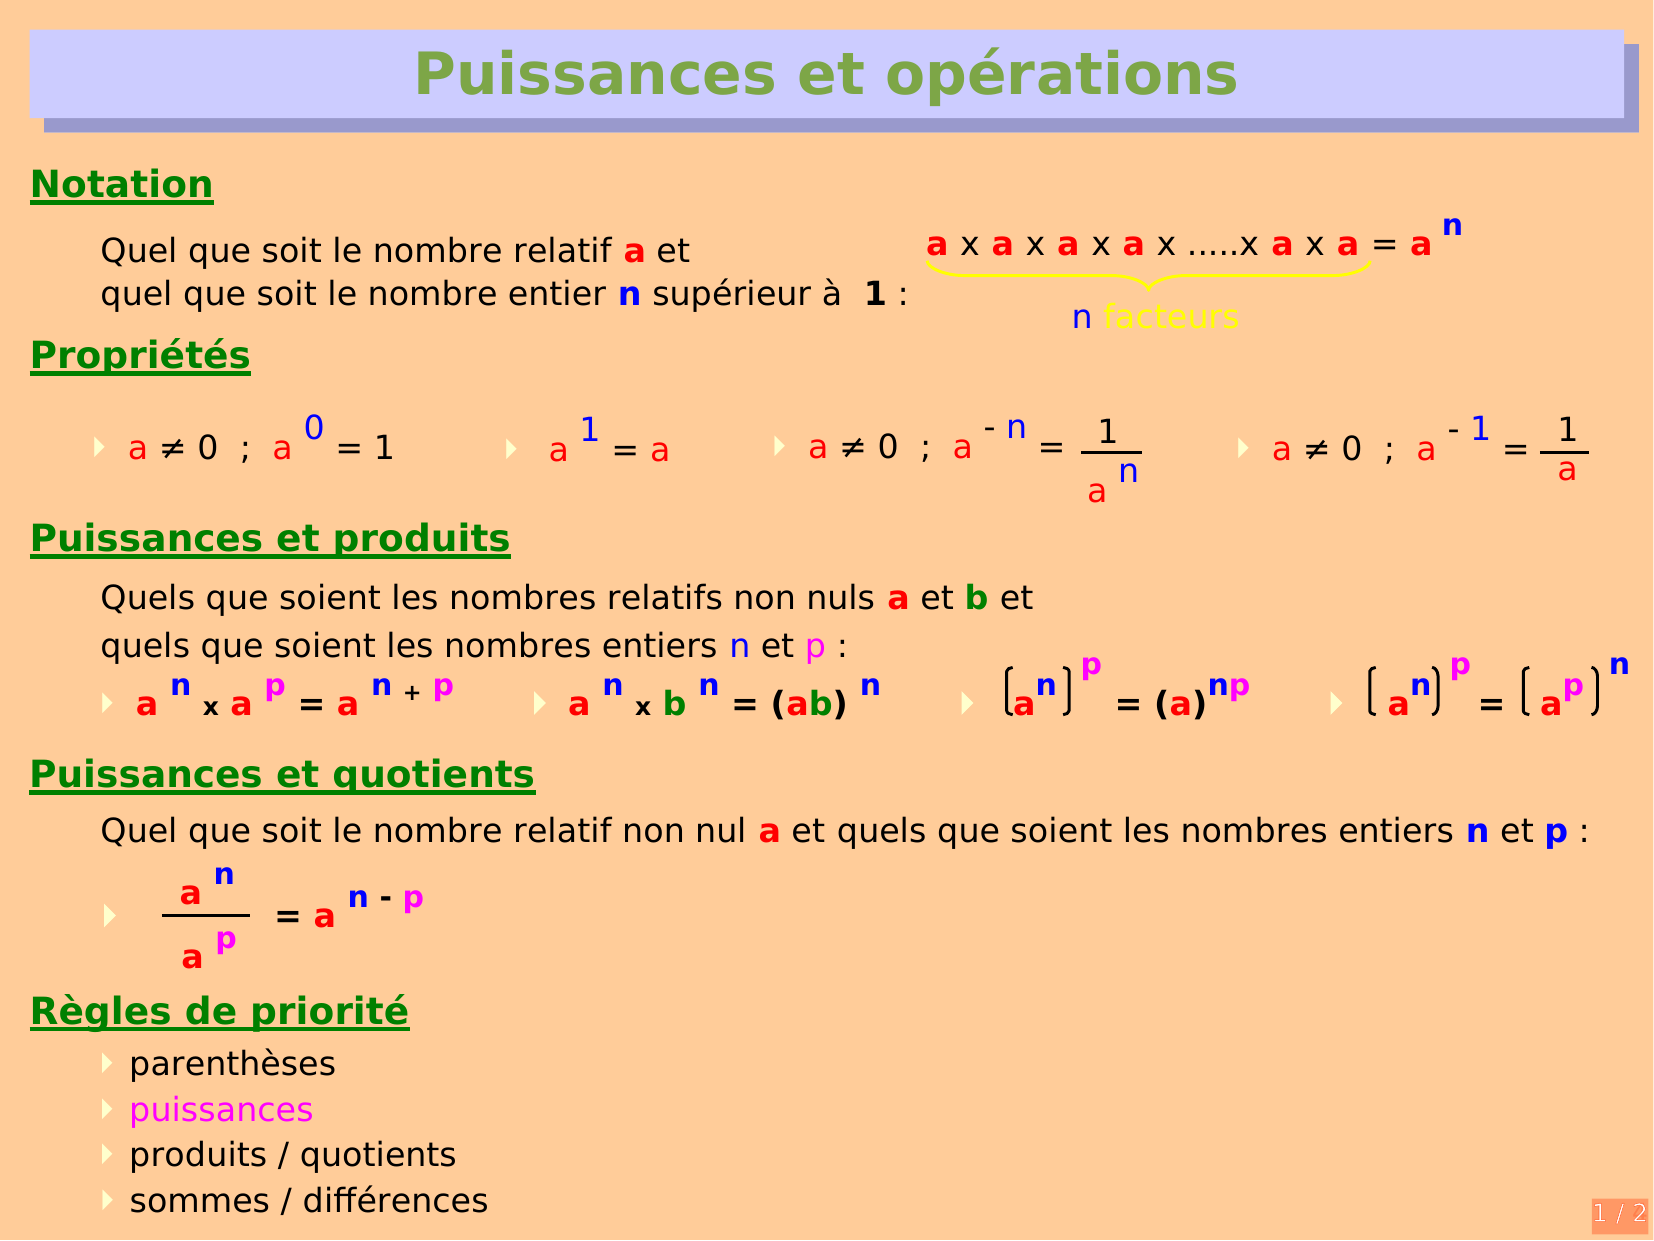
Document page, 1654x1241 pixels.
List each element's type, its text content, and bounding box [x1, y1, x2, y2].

text_box  an = (a)np [950, 667, 1253, 724]
text_box 1 a n [1087, 412, 1140, 451]
text_box quel que soit le nombre entier n supérieur à 1 : [100, 274, 910, 314]
text_box quels que soient les nombres entiers n et p : [836, 811, 1591, 851]
text_box Propriétés [29, 333, 252, 378]
text_box  sommes / différences [88, 1181, 494, 1221]
text_box 1 a [1554, 454, 1582, 489]
text_box Puissances et produits [29, 516, 512, 561]
text_box  = a n - p [79, 879, 440, 936]
text_box  produits / quotients [88, 1135, 462, 1175]
text_box Puissances et quotients [29, 752, 536, 798]
text_box  parenthèses [92, 1044, 337, 1084]
text_box p [1449, 646, 1472, 703]
text_box  a ≠ 0 ; a - 1 = [1229, 410, 1540, 471]
text_box p [1080, 646, 1103, 703]
text_box  a n x a p = a n + p [91, 667, 456, 724]
text_box  puissances [88, 1090, 318, 1130]
text_box  an = ap [1318, 667, 1611, 724]
text_box  a n x b n = (ab) n [521, 667, 885, 724]
text_box Quels que soient les nombres relatifs non nuls a et b et [100, 571, 1034, 625]
text_box Règles de priorité [29, 989, 411, 1034]
text_box n [1608, 646, 1631, 703]
text_box n facteurs [1071, 297, 1241, 337]
text_box Notation [29, 162, 215, 207]
text_box 1 / 2 [1591, 1198, 1649, 1235]
text_box a n [179, 856, 236, 913]
text_box a p [179, 920, 239, 977]
title Puissances et opérations [29, 29, 1625, 119]
text_box  a ≠ 0 ; a 0 = 1 [86, 408, 403, 470]
text_box 1 a [1554, 410, 1582, 451]
text_box quels que soient les nombres entiers n et p : [100, 625, 849, 666]
text_box  a 1 = a [496, 410, 670, 472]
text_box  a ≠ 0 ; a - n = [765, 408, 1076, 469]
text_box a x a x a x a x .....x a x a = a n [925, 207, 1472, 264]
text_box 1 a n [1087, 454, 1140, 511]
text_box Quel que soit le nombre relatif a et [100, 224, 691, 274]
text_box Quel que soit le nombre relatif non nul a et [100, 804, 836, 858]
